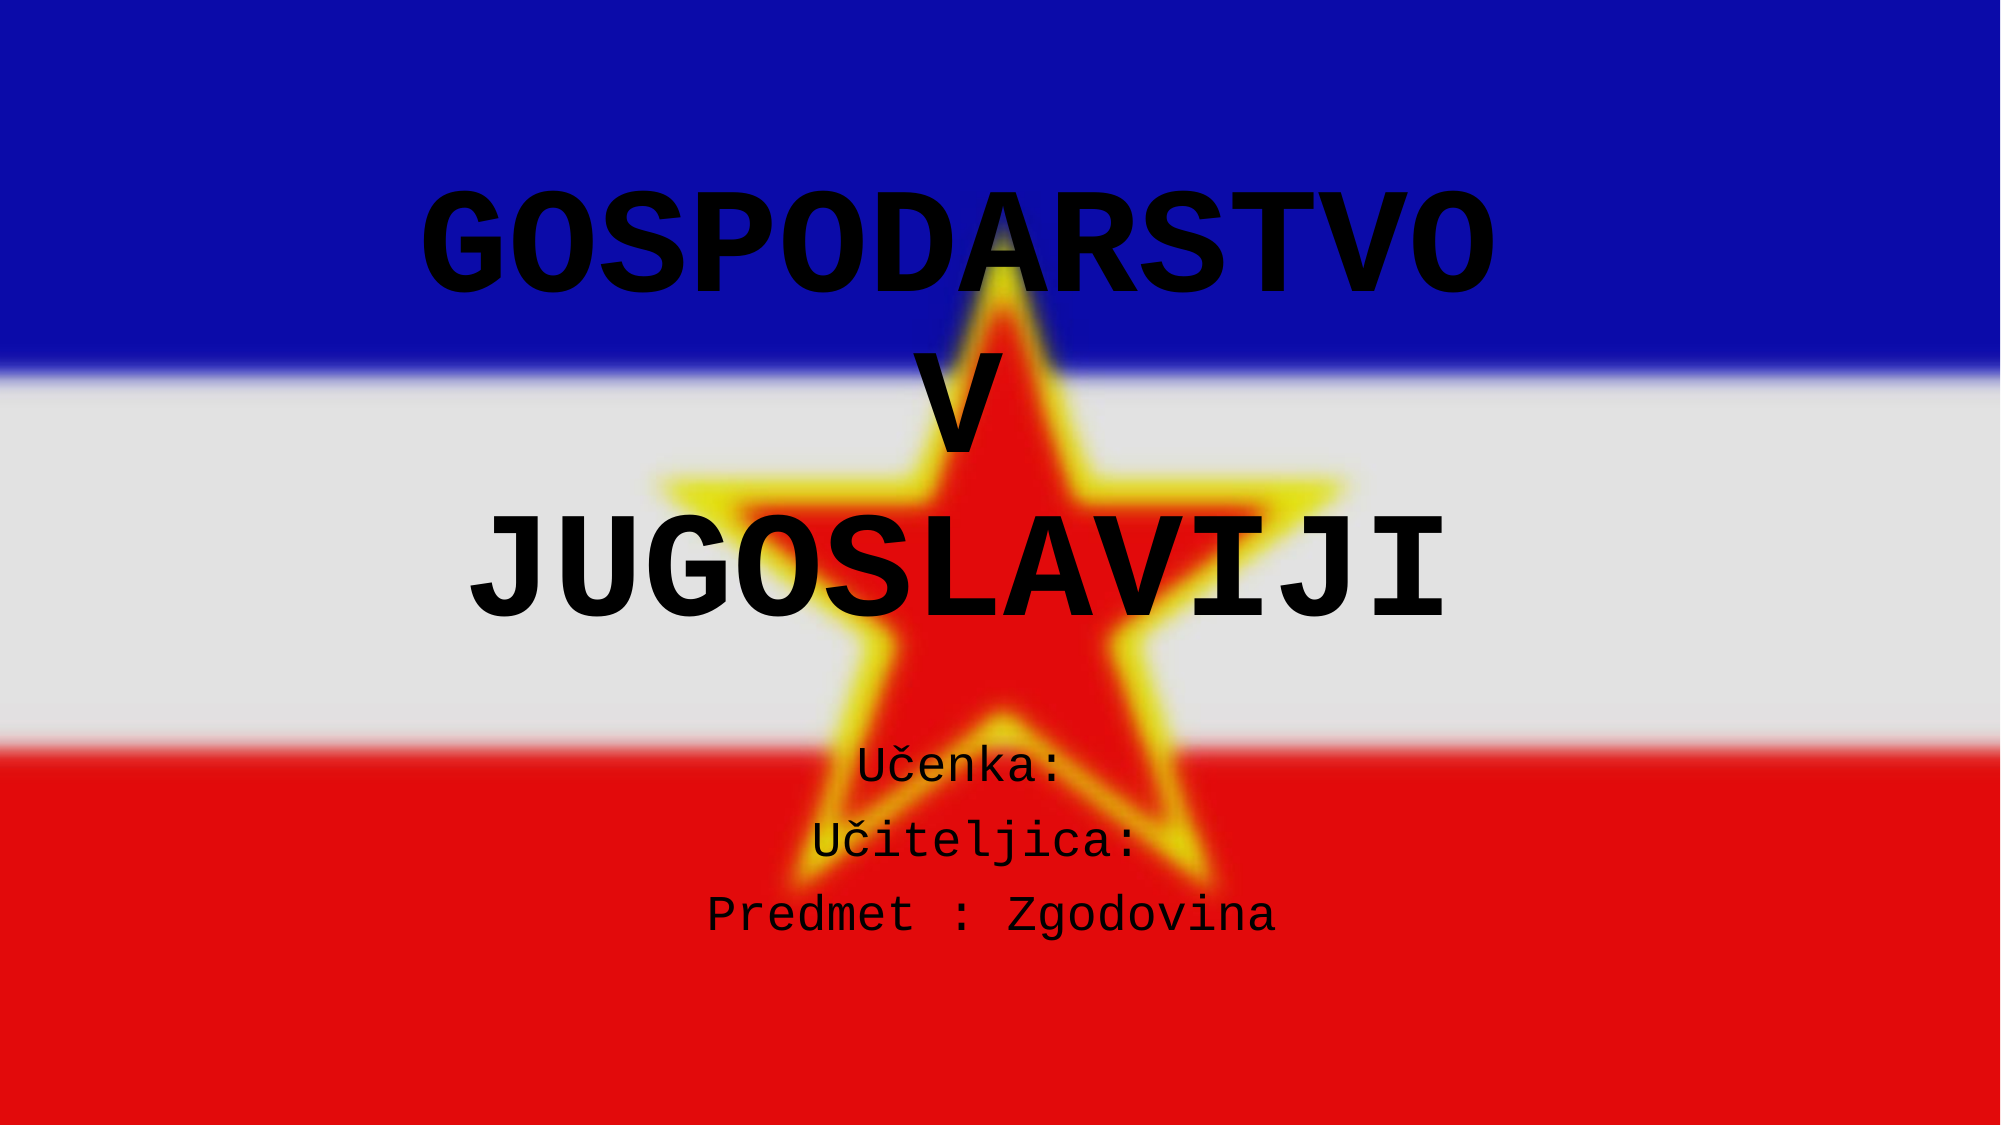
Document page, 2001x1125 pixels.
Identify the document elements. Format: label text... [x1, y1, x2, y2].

title GOSPODARSTVO V JUGOSLAVIJI [239, 89, 1678, 655]
subtitle Učenka: Učiteljica: Predmet : Zgodovina [241, 730, 1742, 1002]
picture [0, 0, 2001, 1125]
